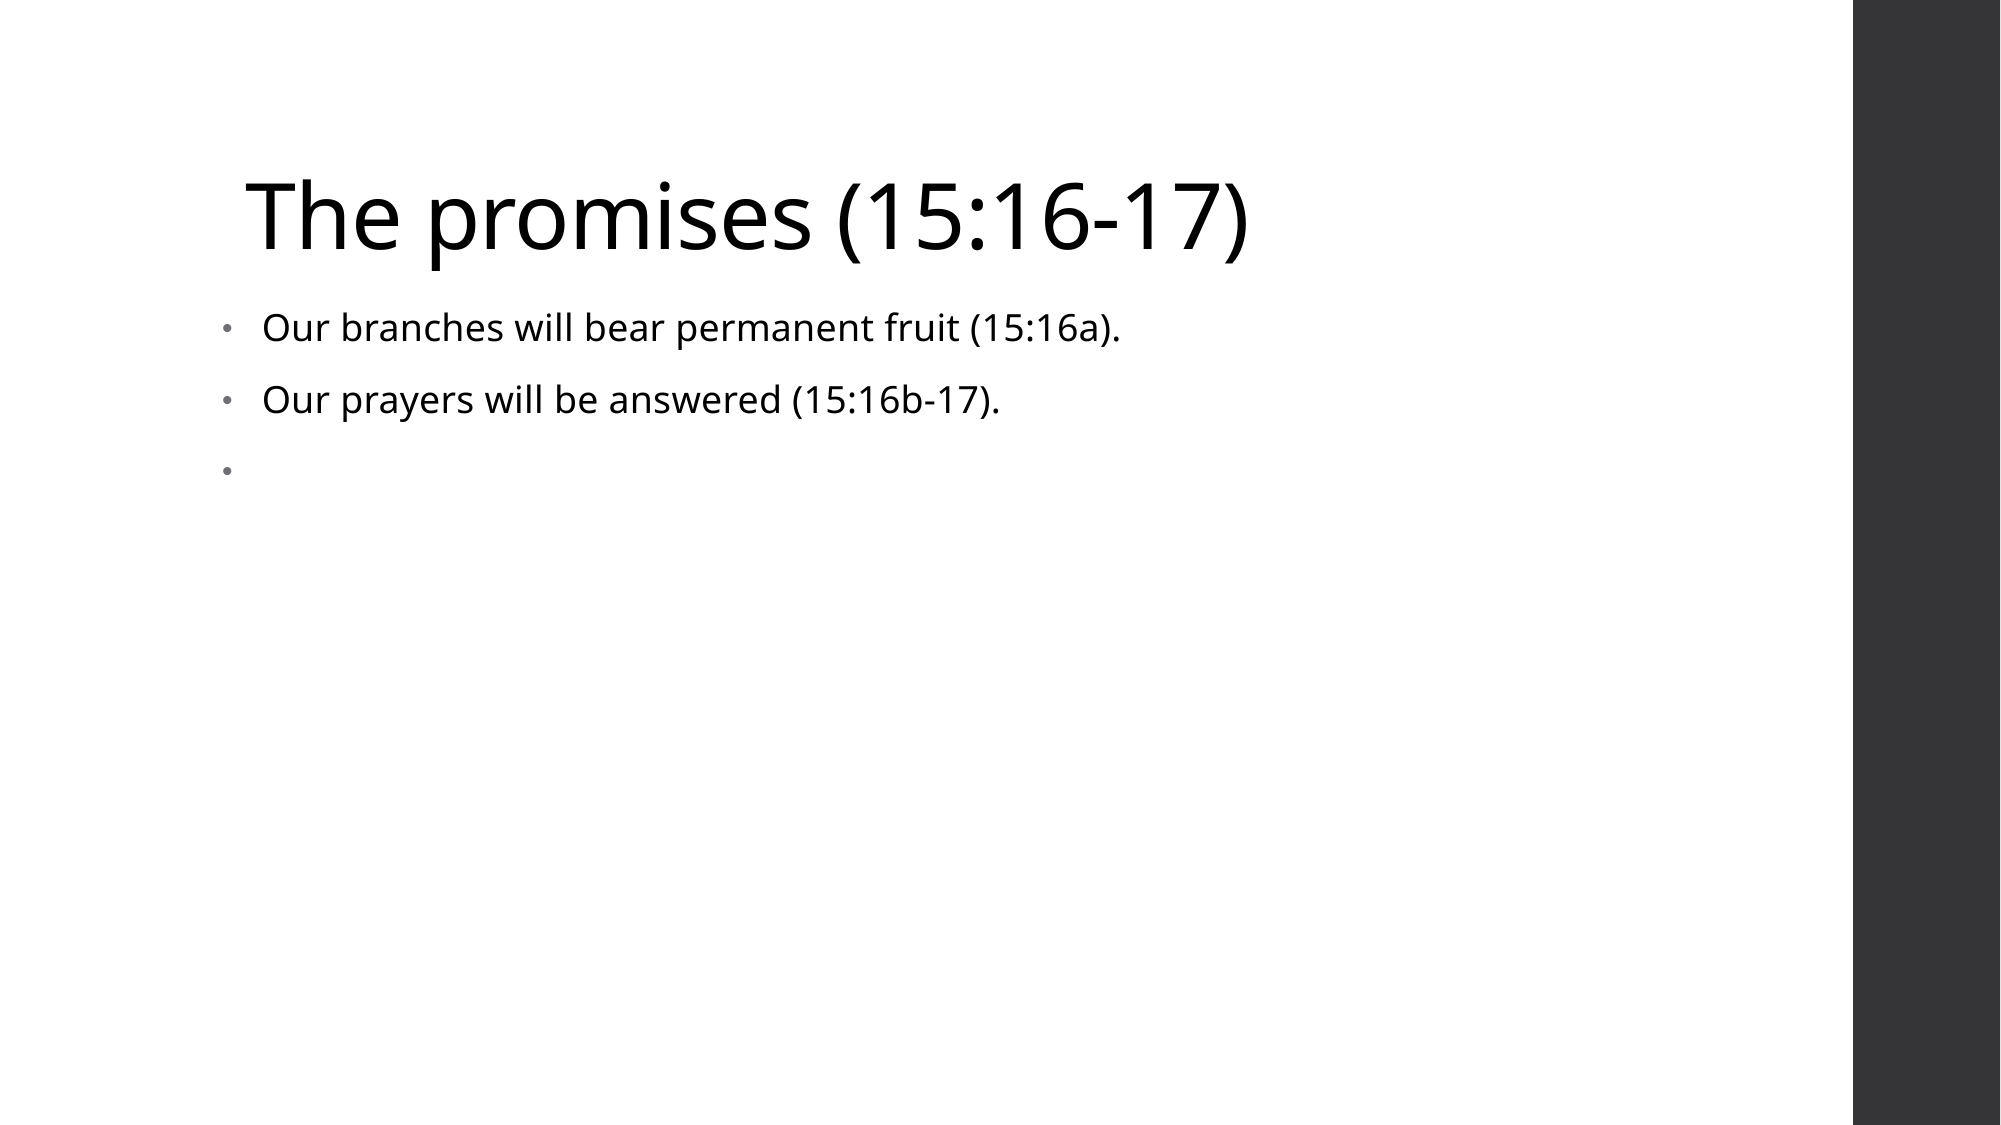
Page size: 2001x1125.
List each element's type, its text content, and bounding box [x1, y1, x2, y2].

title The promises (15:16-17) [206, 60, 1797, 278]
list Our branches will bear permanent fruit (15:16a). Our prayers will be answered (15:16b-17). [206, 299, 1617, 1014]
